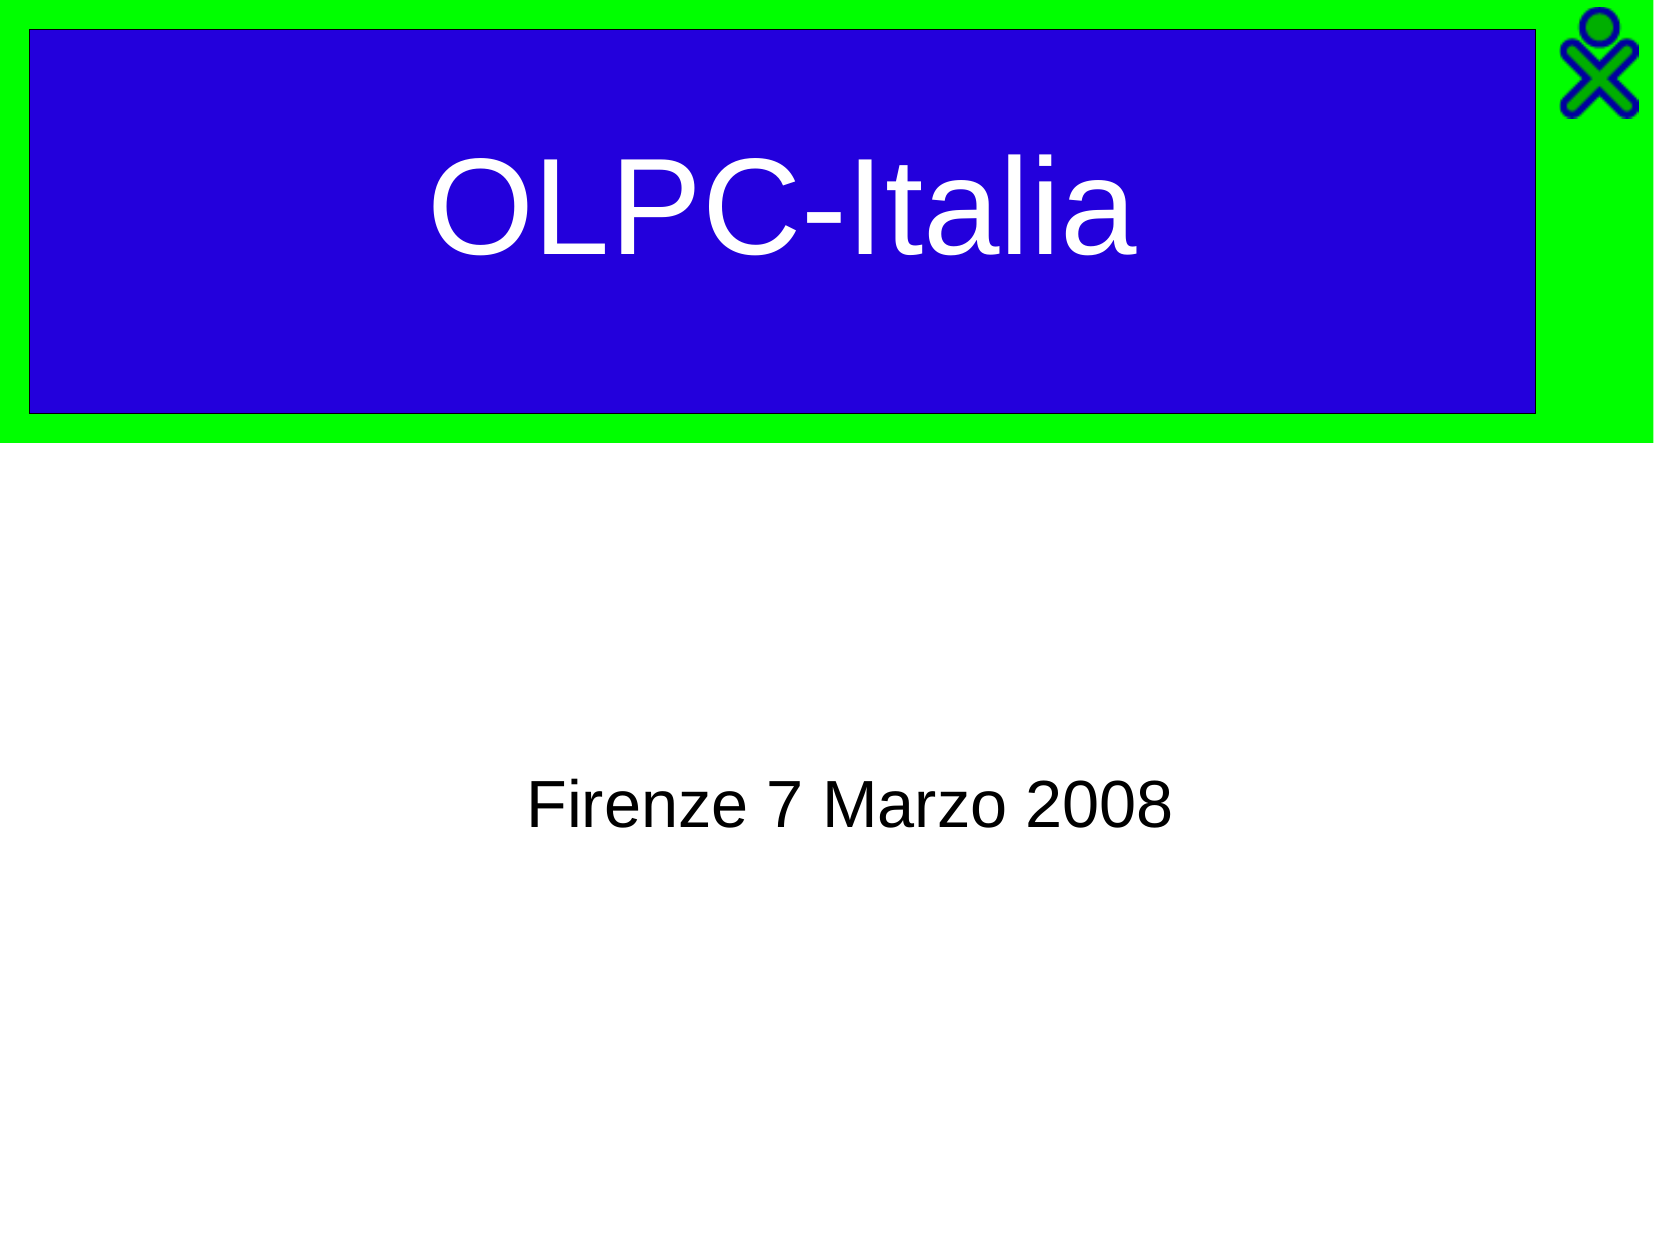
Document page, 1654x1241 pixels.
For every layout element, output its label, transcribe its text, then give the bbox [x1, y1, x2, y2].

title OLPC-Italia [59, 0, 1506, 414]
subtitle Firenze 7 Marzo 2008 [88, 485, 1577, 1123]
picture [1559, 7, 1639, 119]
